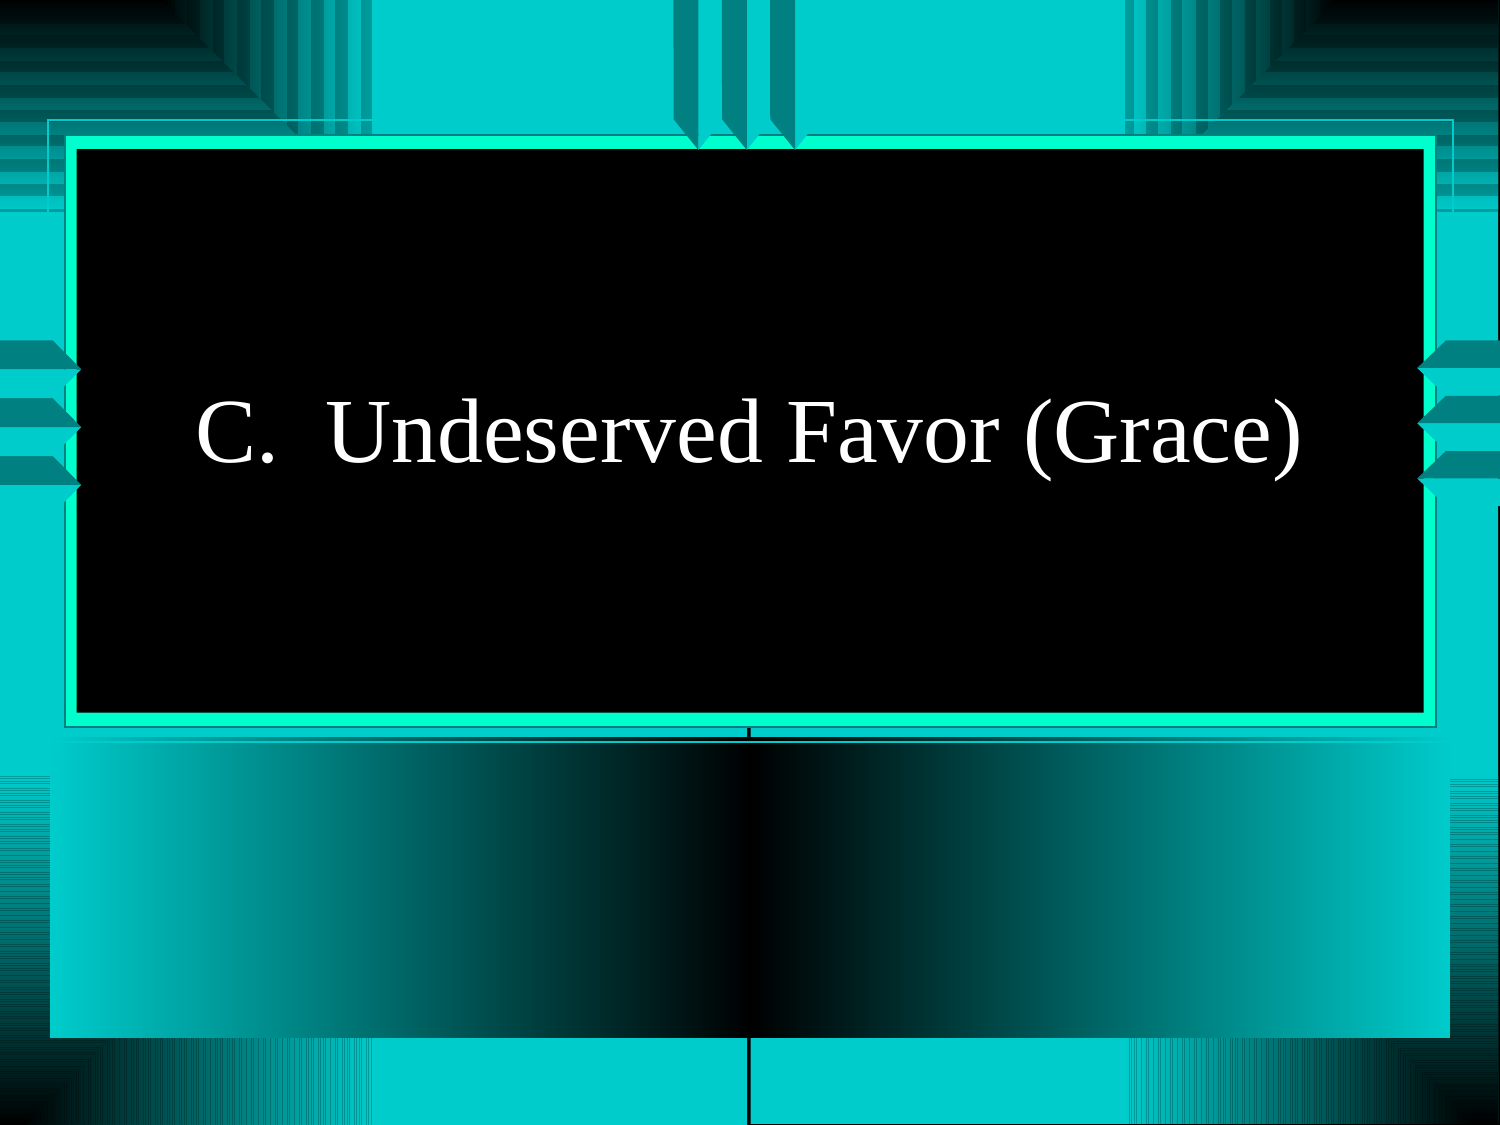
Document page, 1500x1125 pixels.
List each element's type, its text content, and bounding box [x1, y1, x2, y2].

title C. Undeserved Favor (Grace) [118, 337, 1382, 526]
